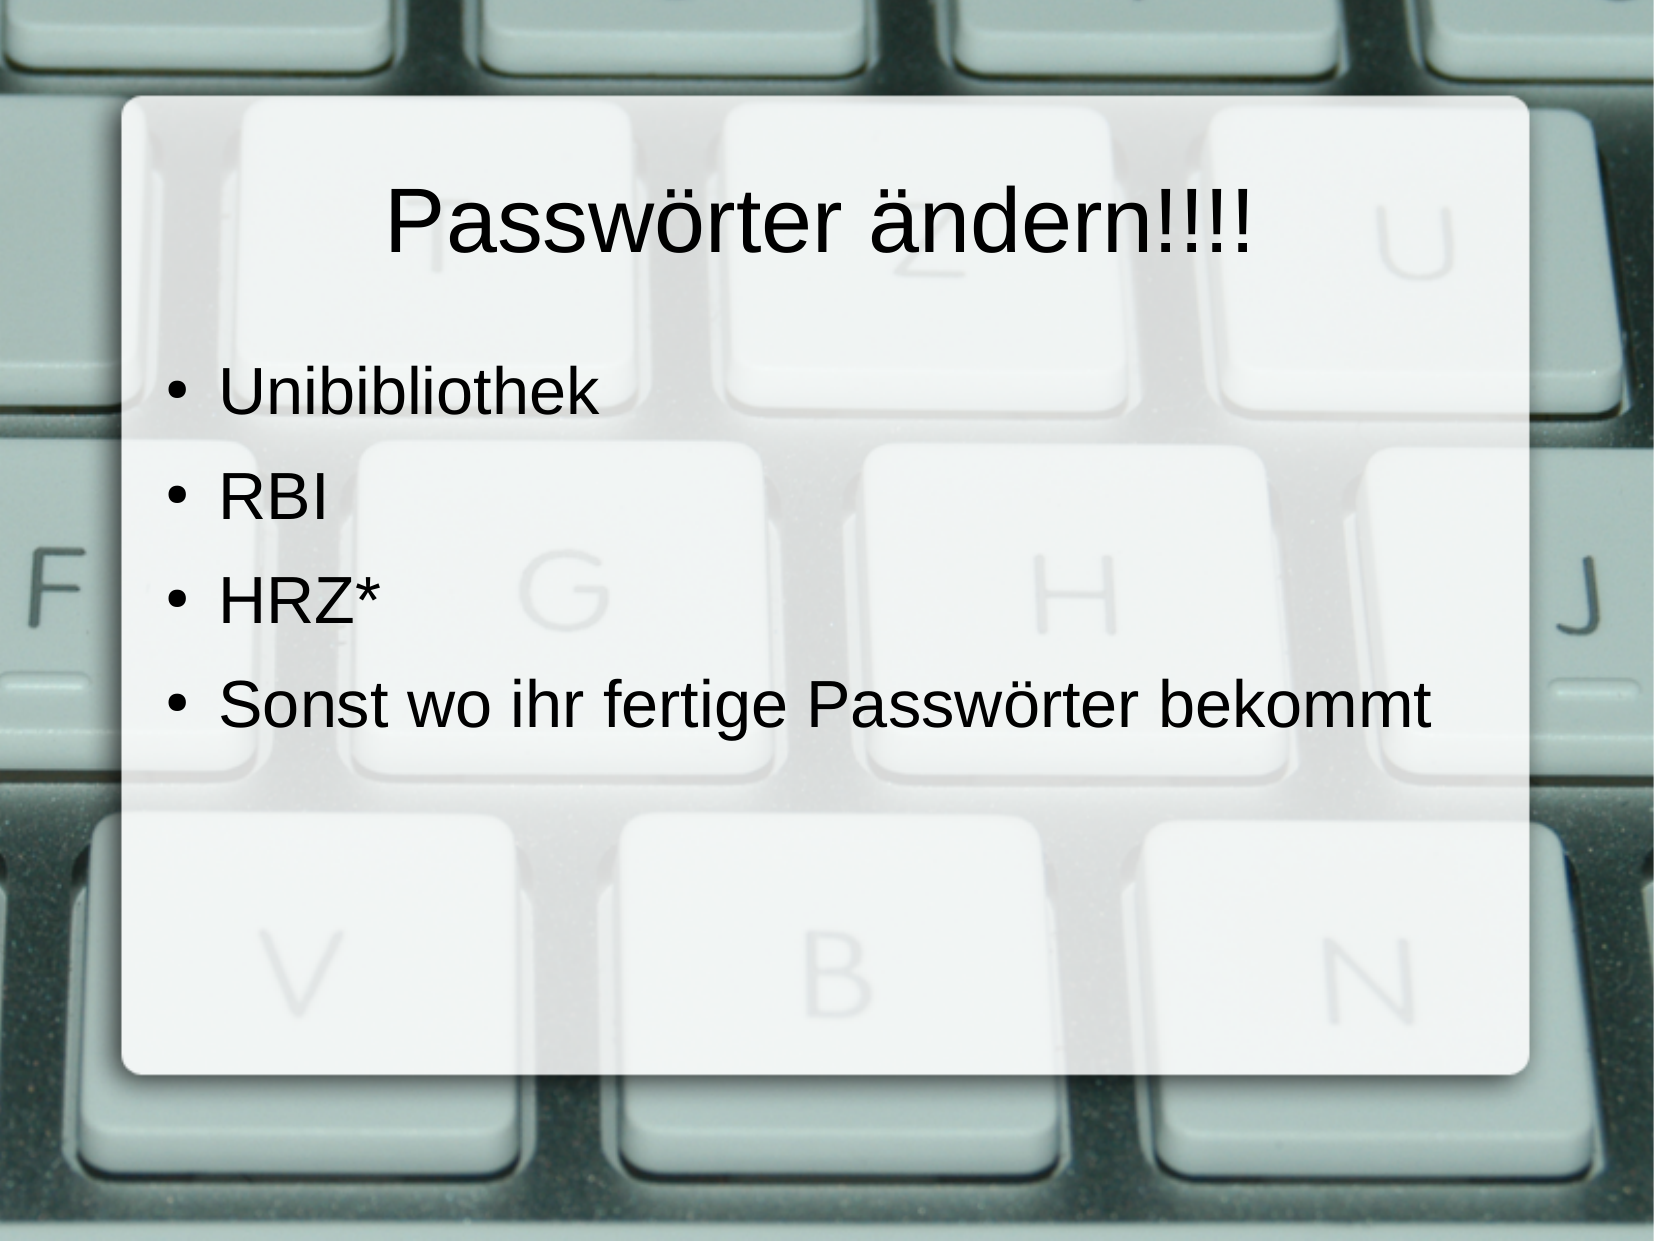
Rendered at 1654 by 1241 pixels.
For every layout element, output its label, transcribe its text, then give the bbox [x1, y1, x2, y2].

list Unibibliothek RBI HRZ* Sonst wo ihr fertige Passwörter bekommt [147, 354, 1506, 1063]
picture [0, 0, 1654, 1241]
title Passwörter ändern!!!! [135, 117, 1506, 325]
